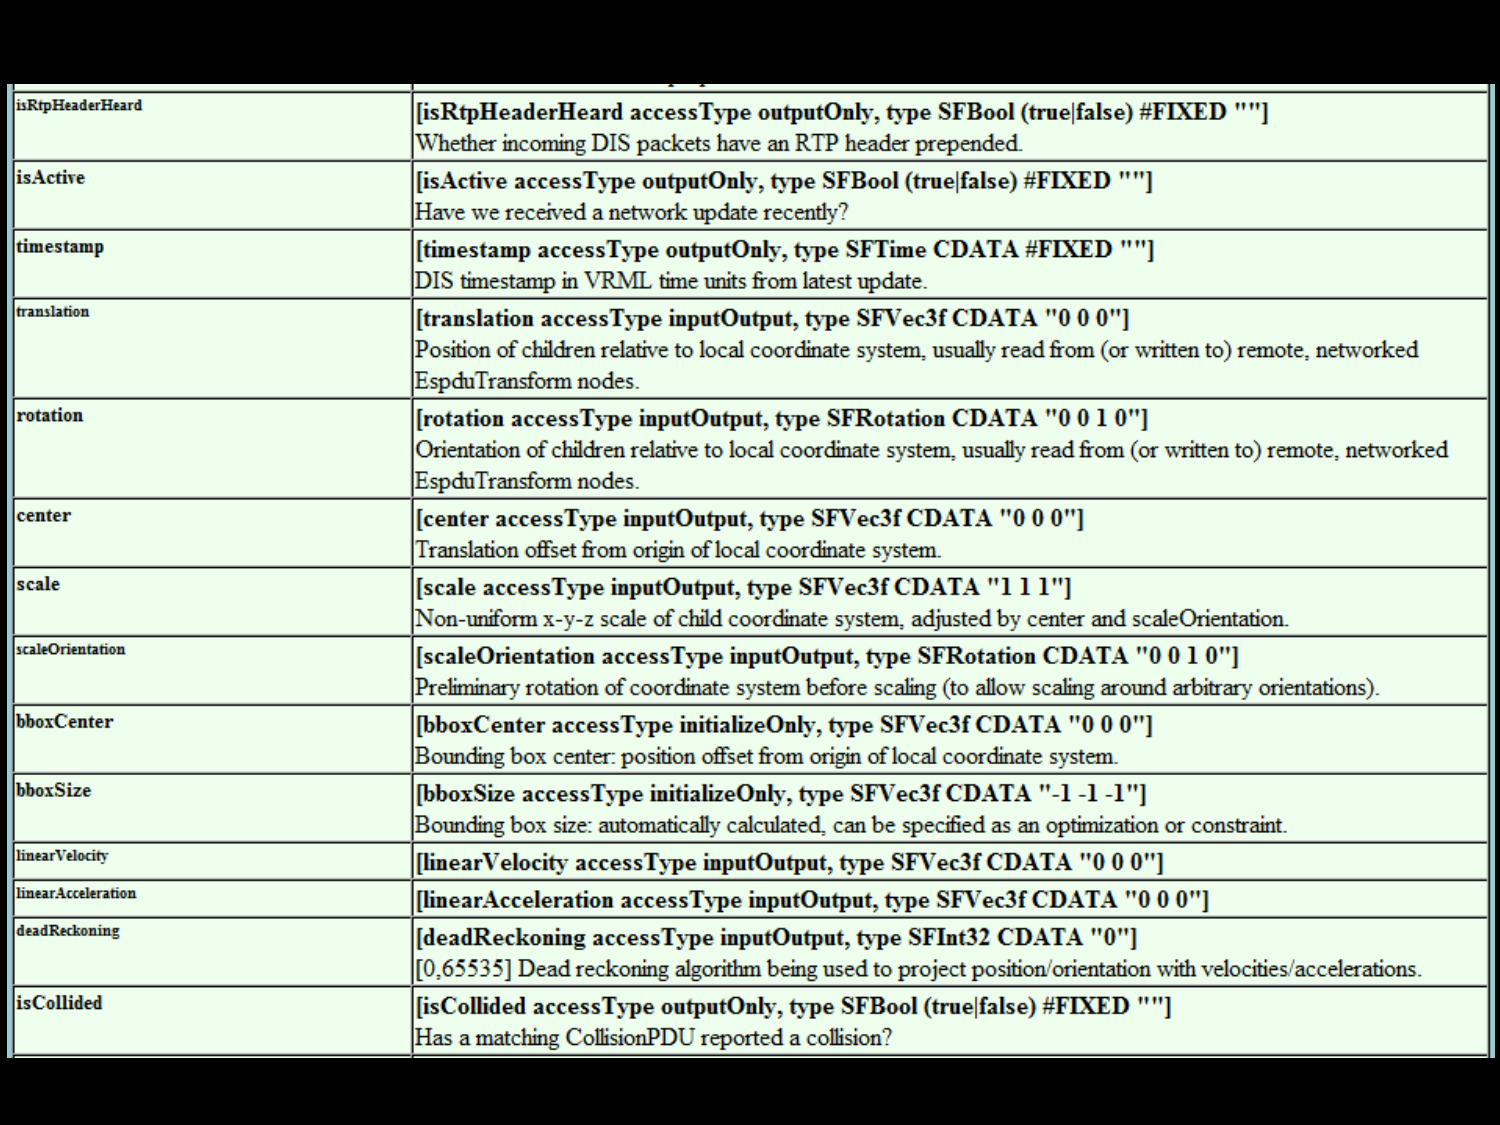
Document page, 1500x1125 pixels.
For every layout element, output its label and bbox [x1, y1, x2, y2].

picture [7, 84, 1495, 1058]
text_box [0, 0, 1500, 1125]
